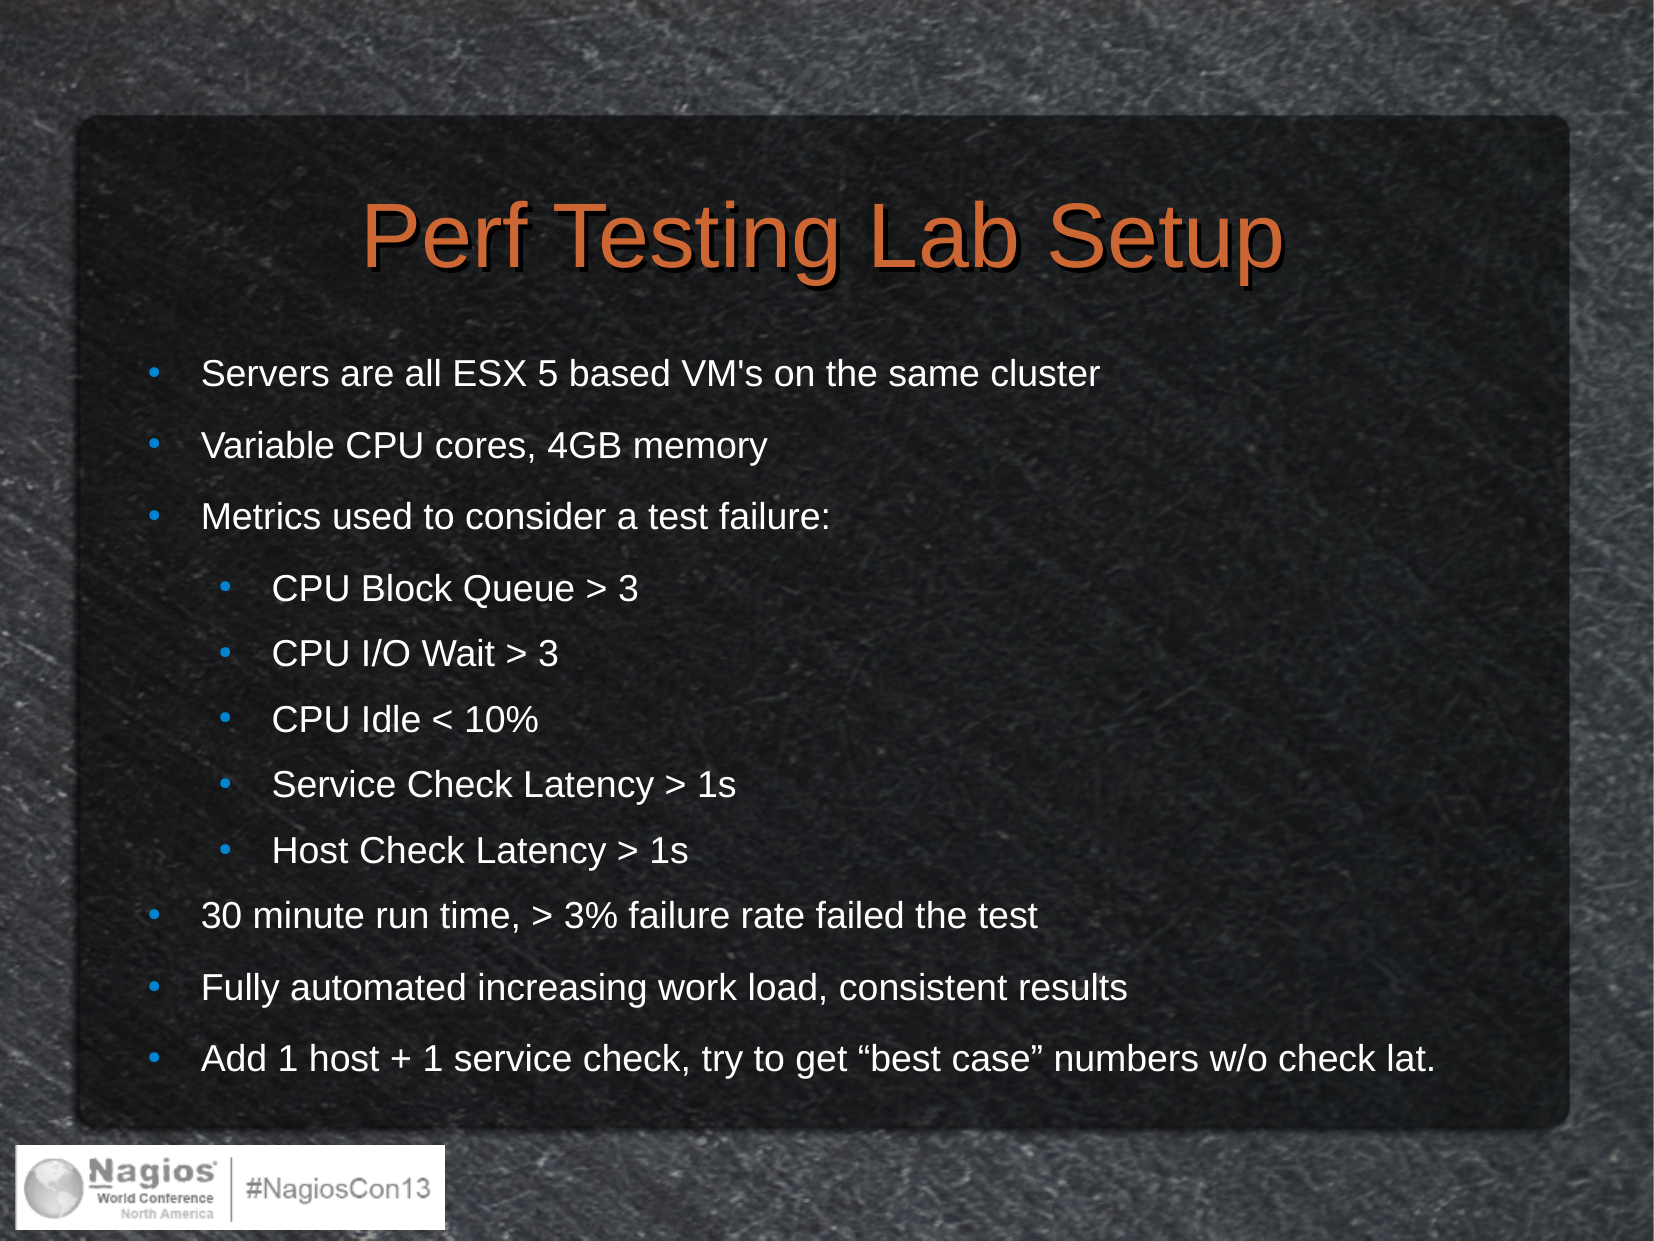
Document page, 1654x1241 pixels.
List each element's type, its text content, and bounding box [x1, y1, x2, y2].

list Servers are all ESX 5 based VM's on the same cluster Variable CPU cores, 4GB memory Metrics used to consider a test failure: CPU Block Queue > 3 CPU I/O Wait > 3 CPU Idle < 10% Service Check Latency > 1s Host Check Latency > 1s 30 minute run time, > 3% failure rate failed the test Fully automated increasing work load, consistent results Add 1 host + 1 service check, try to get “best case” numbers w/o check lat. [129, 352, 1518, 1081]
title Perf Testing Lab Setup [129, 118, 1518, 352]
picture [0, 0, 1654, 1241]
